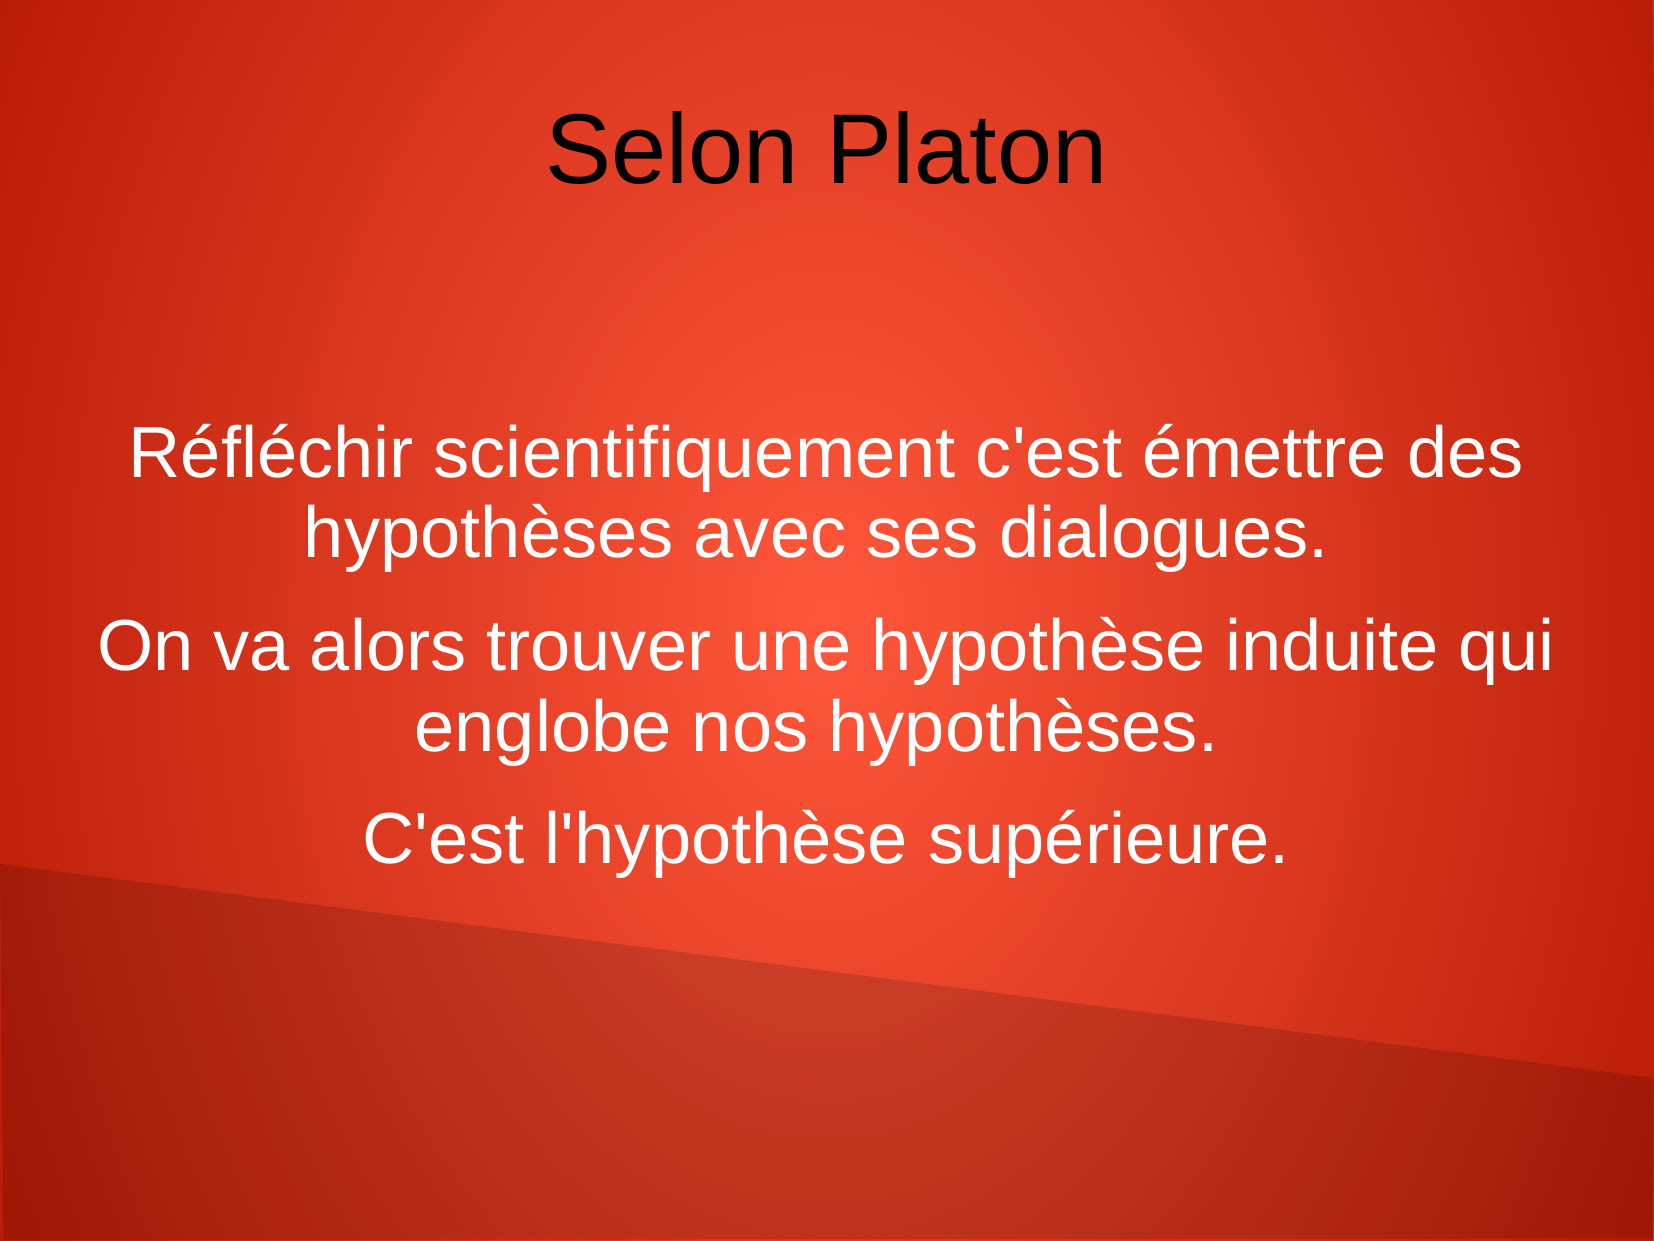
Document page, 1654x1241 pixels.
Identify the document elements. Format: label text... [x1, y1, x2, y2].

list Réfléchir scientifiquement c'est émettre des hypothèses avec ses dialogues. On va alors trouver une hypothèse induite qui englobe nos hypothèses. C'est l'hypothèse supérieure. [82, 299, 1571, 1019]
title Selon Platon [82, 47, 1571, 252]
